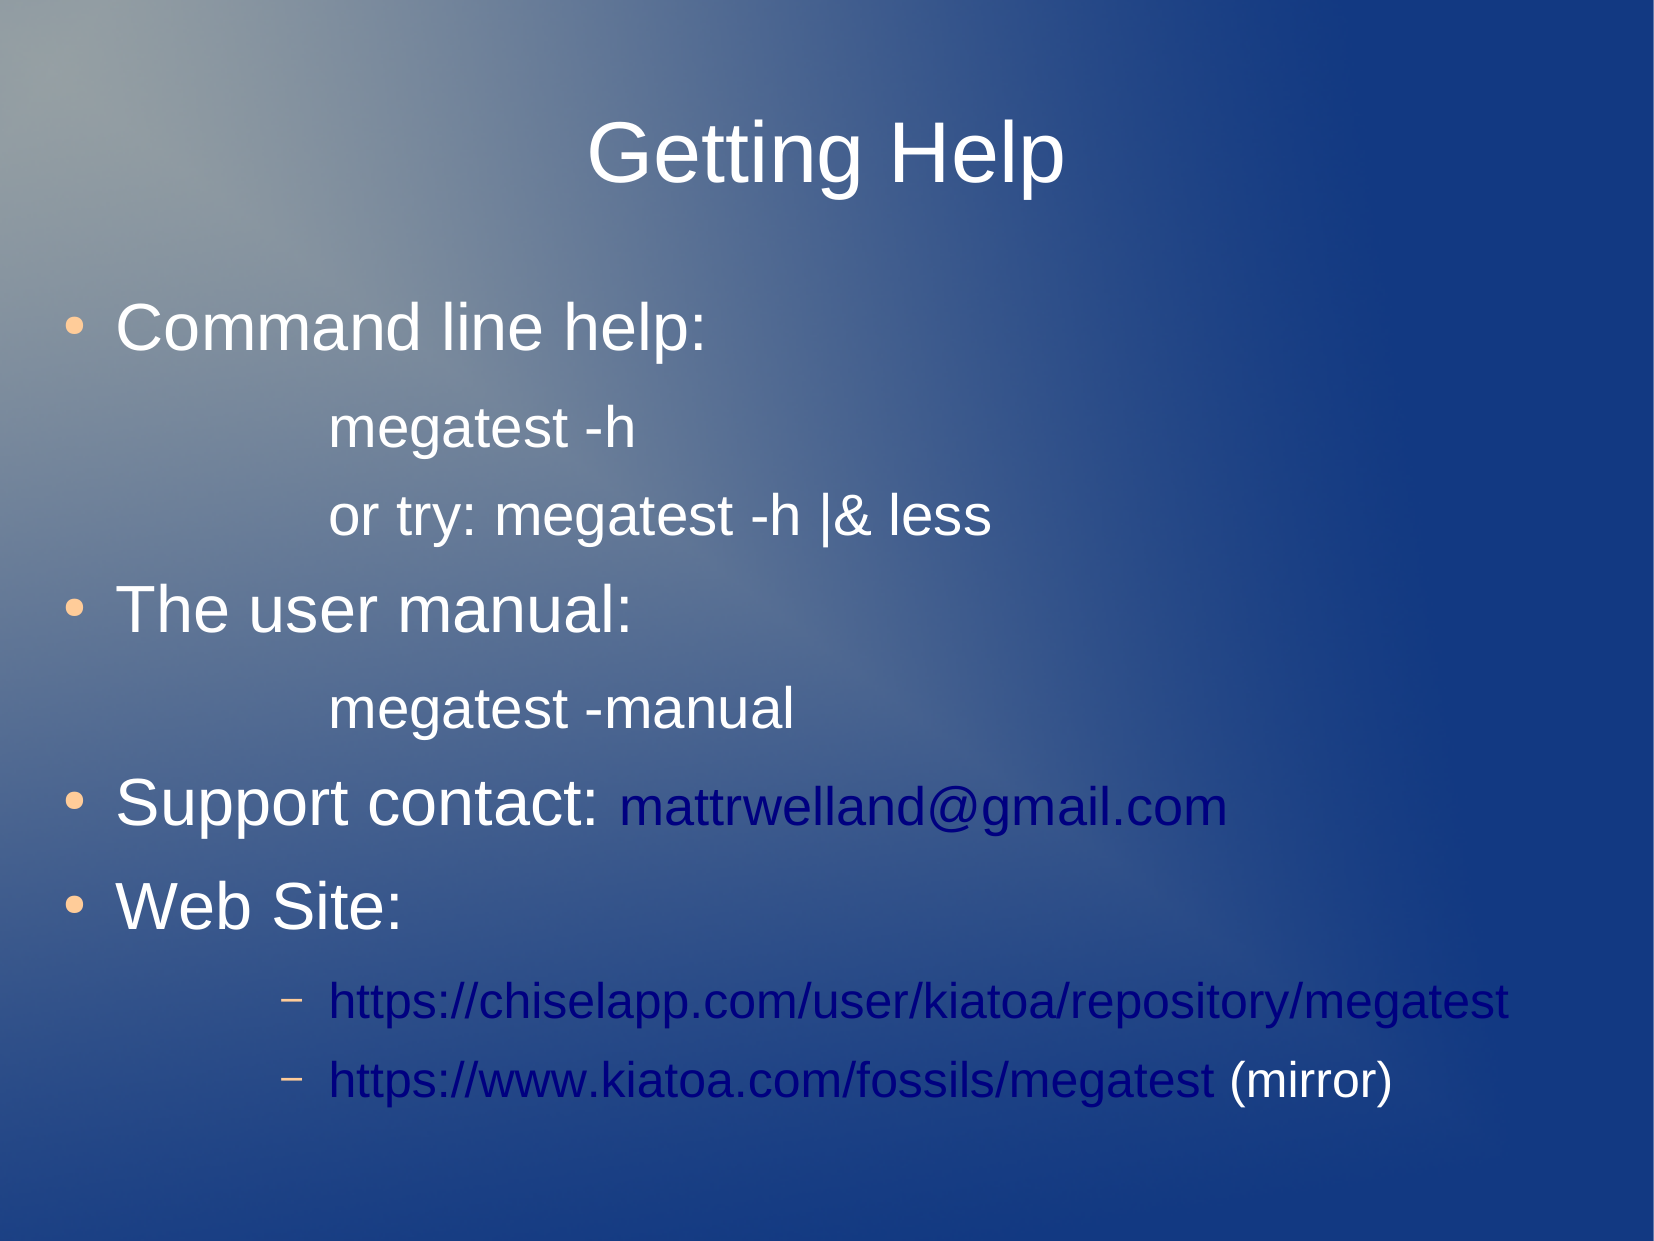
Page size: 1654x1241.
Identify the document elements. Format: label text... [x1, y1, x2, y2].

picture [0, 0, 1654, 1241]
list Command line help: megatest -h or try: megatest -h |& less The user manual: megatest -manual Support contact: mattrwelland@gmail.com Web Site: https://chiselapp.com/user/kiatoa/repository/megatest https://www.kiatoa.com/fossils/megatest (mirror) [45, 290, 1571, 1216]
title Getting Help [82, 49, 1571, 257]
